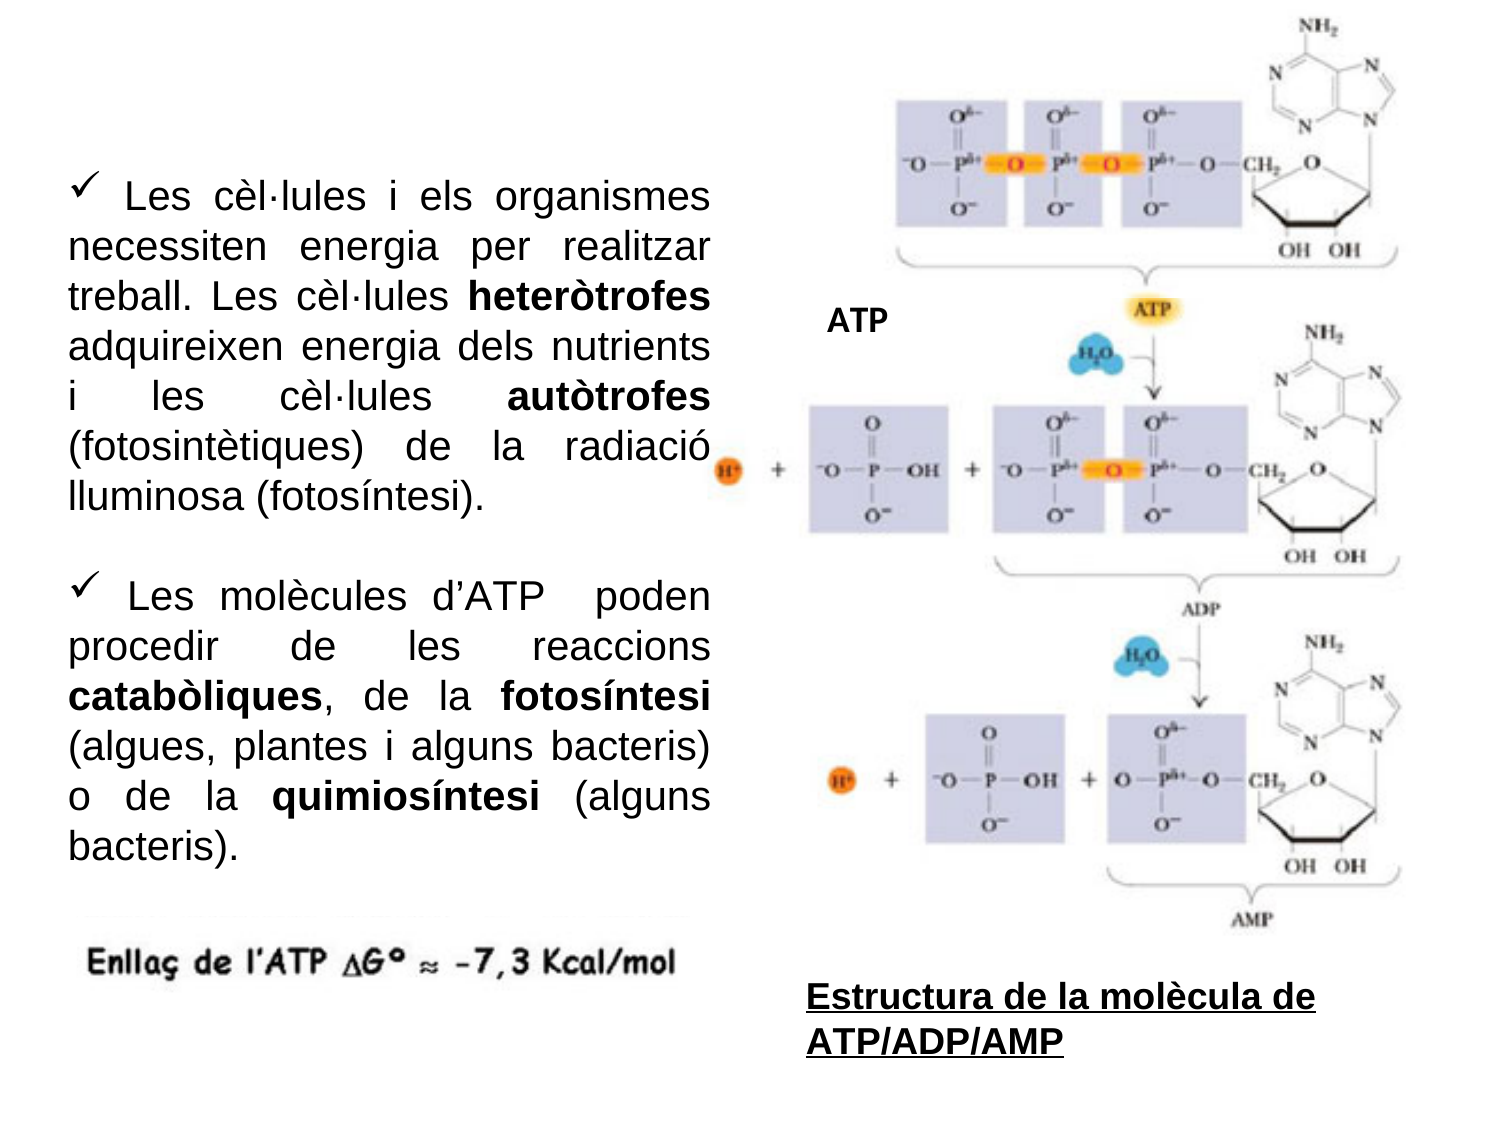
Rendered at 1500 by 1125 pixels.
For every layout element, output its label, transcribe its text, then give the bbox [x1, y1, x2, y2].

text_box Estructura de la molècula de ATP/ADP/AMP [791, 964, 1500, 1070]
text_box ATP [812, 287, 938, 348]
text_box Les cèl·lules i els organismes necessiten energia per realitzar treball. Les cèl·lules heteròtrofes adquireixen energia dels nutrients i les cèl·lules autòtrofes (fotosintètiques) de la radiació lluminosa (fotosíntesi). Les molècules d’ATP poden procedir de les reaccions catabòliques, de la fotosíntesi (algues, plantes i alguns bacteris) o de la quimiosíntesi (alguns bacteris). [53, 160, 727, 877]
picture [76, 0, 1424, 1019]
